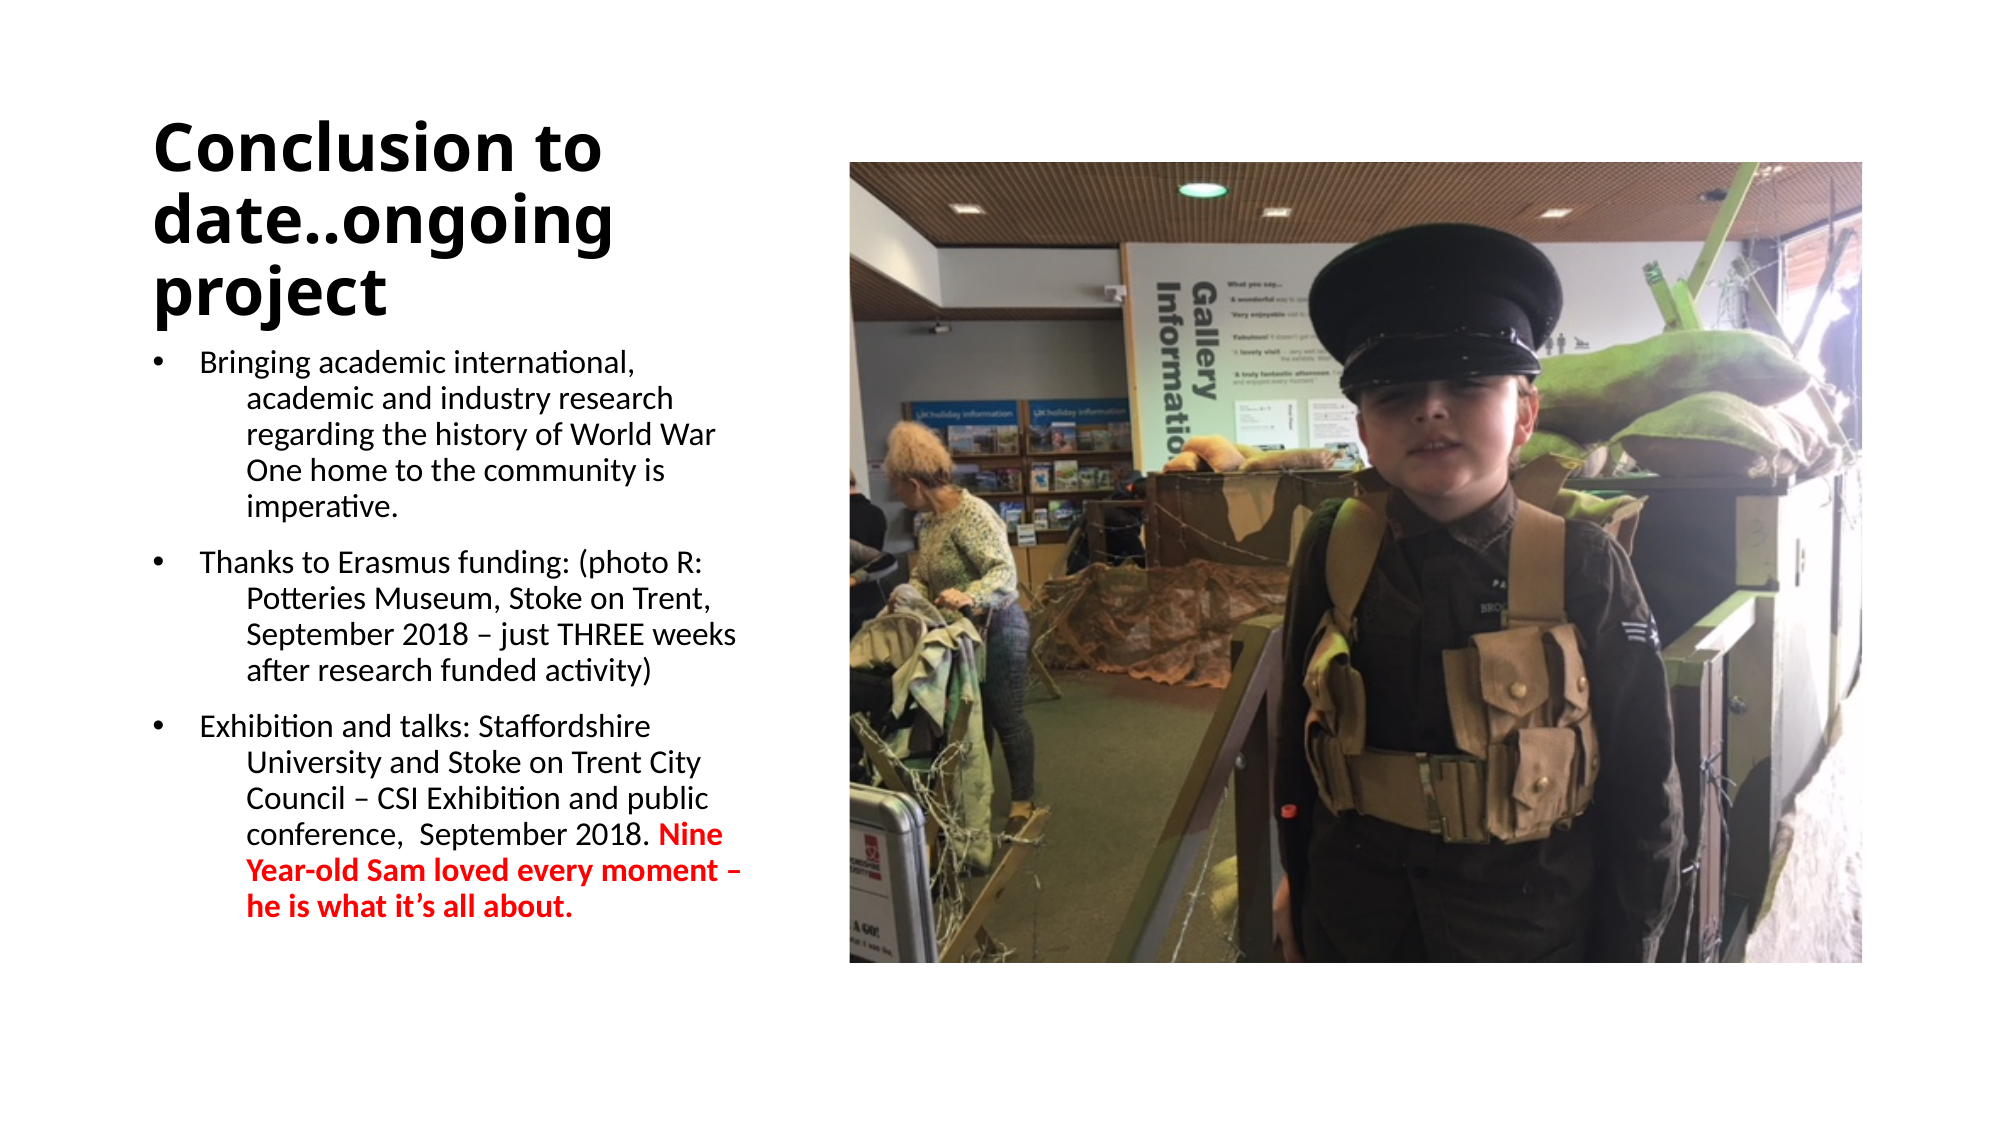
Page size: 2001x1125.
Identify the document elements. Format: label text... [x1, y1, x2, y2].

picture [849, 162, 1863, 963]
title Conclusion to date..ongoing project [137, 75, 783, 337]
list Bringing academic international, academic and industry research regarding the history of World War One home to the community is imperative. Thanks to Erasmus funding: (photo R: Potteries Museum, Stoke on Trent, September 2018 – just THREE weeks after research funded activity) Exhibition and talks: Staffordshire University and Stoke on Trent City Council – CSI Exhibition and public conference, September 2018. Nine Year-old Sam loved every moment – he is what it’s all about. [137, 337, 783, 963]
